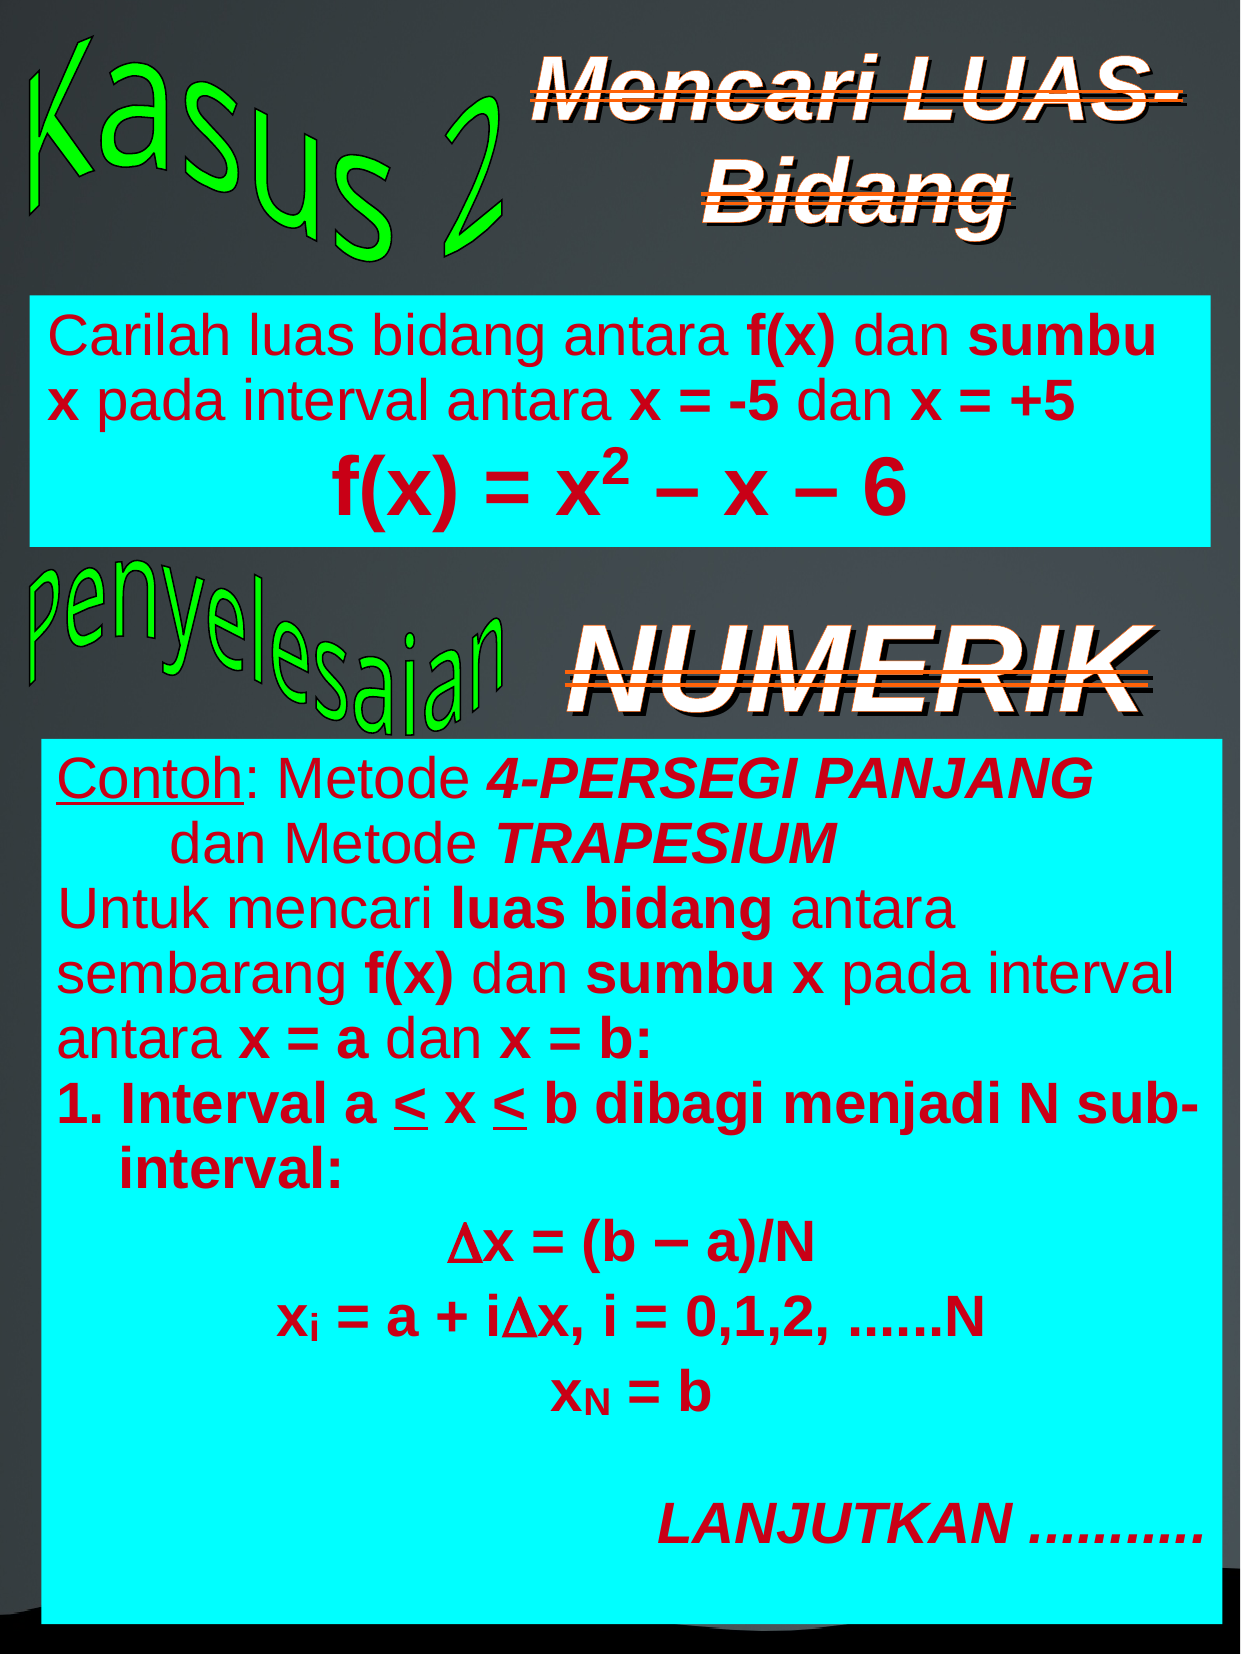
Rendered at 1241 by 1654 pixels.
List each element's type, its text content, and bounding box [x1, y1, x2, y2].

text_box Penyelesaian [254, 574, 262, 684]
text_box Kasus 2 [185, 81, 239, 193]
text_box Penyelesaian [161, 565, 205, 676]
text_box Kasus 2 [445, 105, 472, 144]
text_box Penyelesaian [424, 649, 461, 732]
text_box Penyelesaian [354, 656, 392, 735]
text_box Penyelesaian [316, 641, 347, 721]
text_box Penyelesaian [472, 618, 501, 713]
picture [461, 209, 472, 232]
picture [0, 0, 1241, 1654]
text_box Kasus 2 [100, 62, 167, 171]
text_box Kasus 2 [335, 154, 392, 262]
text_box Kasus 2 [444, 188, 472, 257]
text_box NUMERIK [501, 590, 1211, 738]
text_box Penyelesaian [272, 621, 309, 704]
text_box Penyelesaian [29, 569, 60, 686]
text_box Penyelesaian [67, 567, 104, 647]
text_box Mencari LUAS-Bidang [472, 29, 1241, 250]
text_box Penyelesaian [208, 588, 245, 671]
text_box Carilah luas bidang antara f(x) dan sumbu x pada interval antara x = -5 dan x = +5 f(x) = x2 – x – 6 [29, 295, 1211, 547]
text_box Kasus 2 [255, 108, 317, 242]
text_box Penyelesaian [115, 560, 155, 639]
text_box Penyelesaian [405, 660, 414, 736]
text_box Kasus 2 [29, 36, 95, 215]
text_box Contoh: Metode 4-PERSEGI PANJANG dan Metode TRAPESIUM Untuk mencari luas bidang antara sembarang f(x) dan sumbu x pada interval antara x = a dan x = b: 1. Interval a < x < b dibagi menjadi N sub-interval: Dx = (b – a)/N xi = a + iDx, i = 0,1,2, ......N xN = b LANJUTKAN ........... [41, 738, 1223, 1625]
